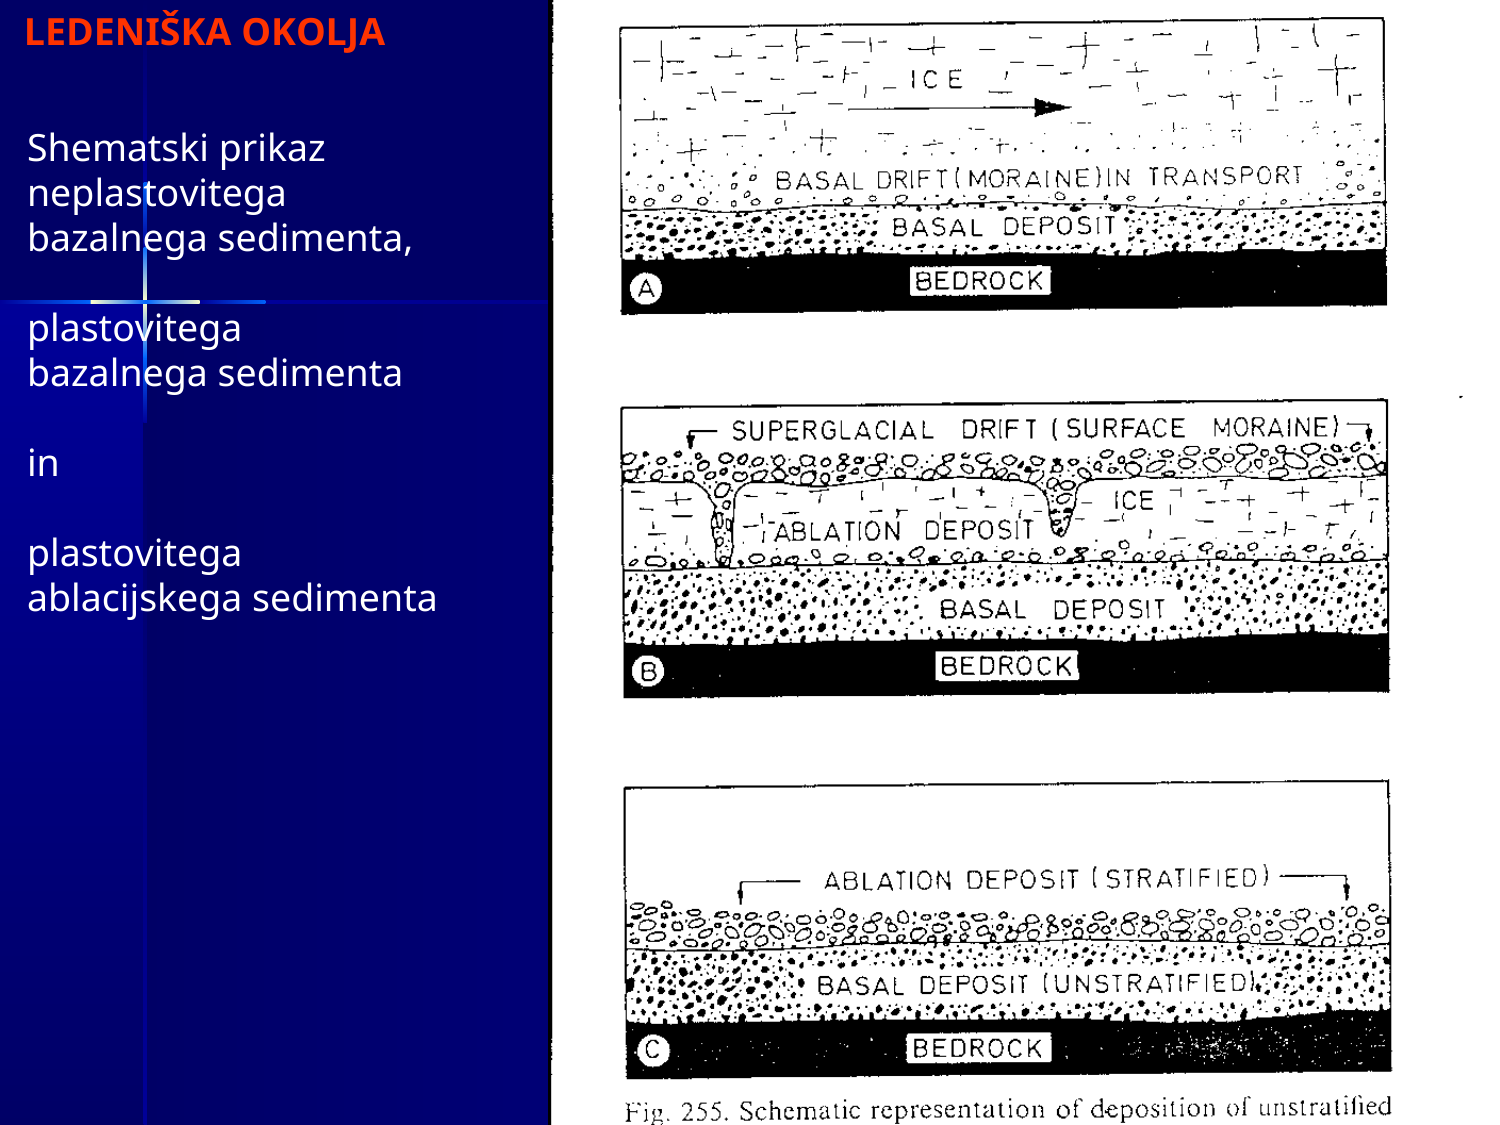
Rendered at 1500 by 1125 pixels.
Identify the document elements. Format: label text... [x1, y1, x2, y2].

text_box Shematski prikaz neplastovitega bazalnega sedimenta, plastovitega bazalnega sedimenta in plastovitega ablacijskega sedimenta [12, 116, 454, 627]
text_box LEDENIŠKA OKOLJA [9, 0, 401, 61]
picture [548, 0, 1500, 1125]
